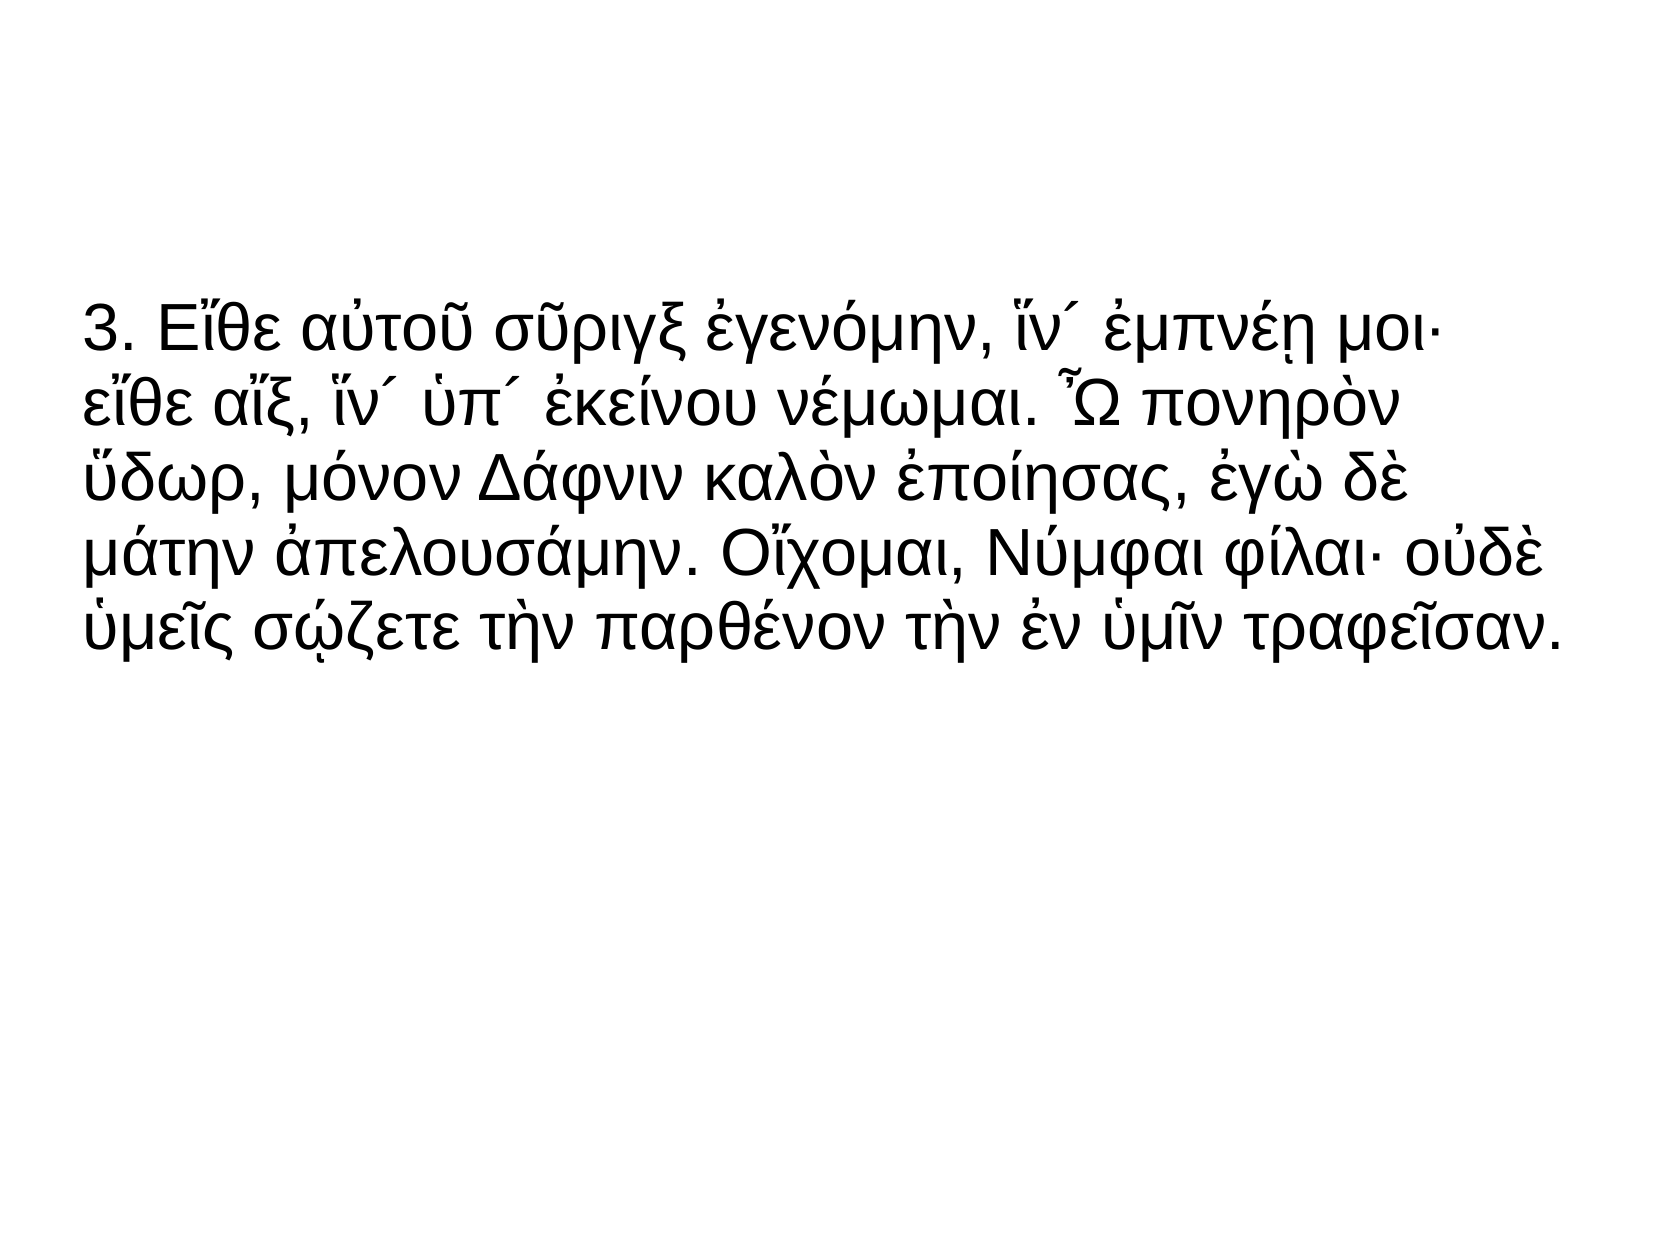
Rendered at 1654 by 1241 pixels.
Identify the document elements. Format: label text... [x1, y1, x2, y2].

list 3. Εἴθε αὐτοῦ σῦριγξ ἐγενόμην, ἵν´ ἐμπνέῃ μοι· εἴθε αἴξ, ἵν´ ὑπ´ ἐκείνου νέμωμαι. Ὦ πονηρὸν ὕδωρ, μόνον Δάφνιν καλὸν ἐποίησας, ἐγὼ δὲ μάτην ἀπελουσάμην. Οἴχομαι, Νύμφαι φίλαι· οὐδὲ ὑμεῖς σῴζετε τὴν παρθένον τὴν ἐν ὑμῖν τραφεῖσαν. [82, 290, 1571, 1109]
